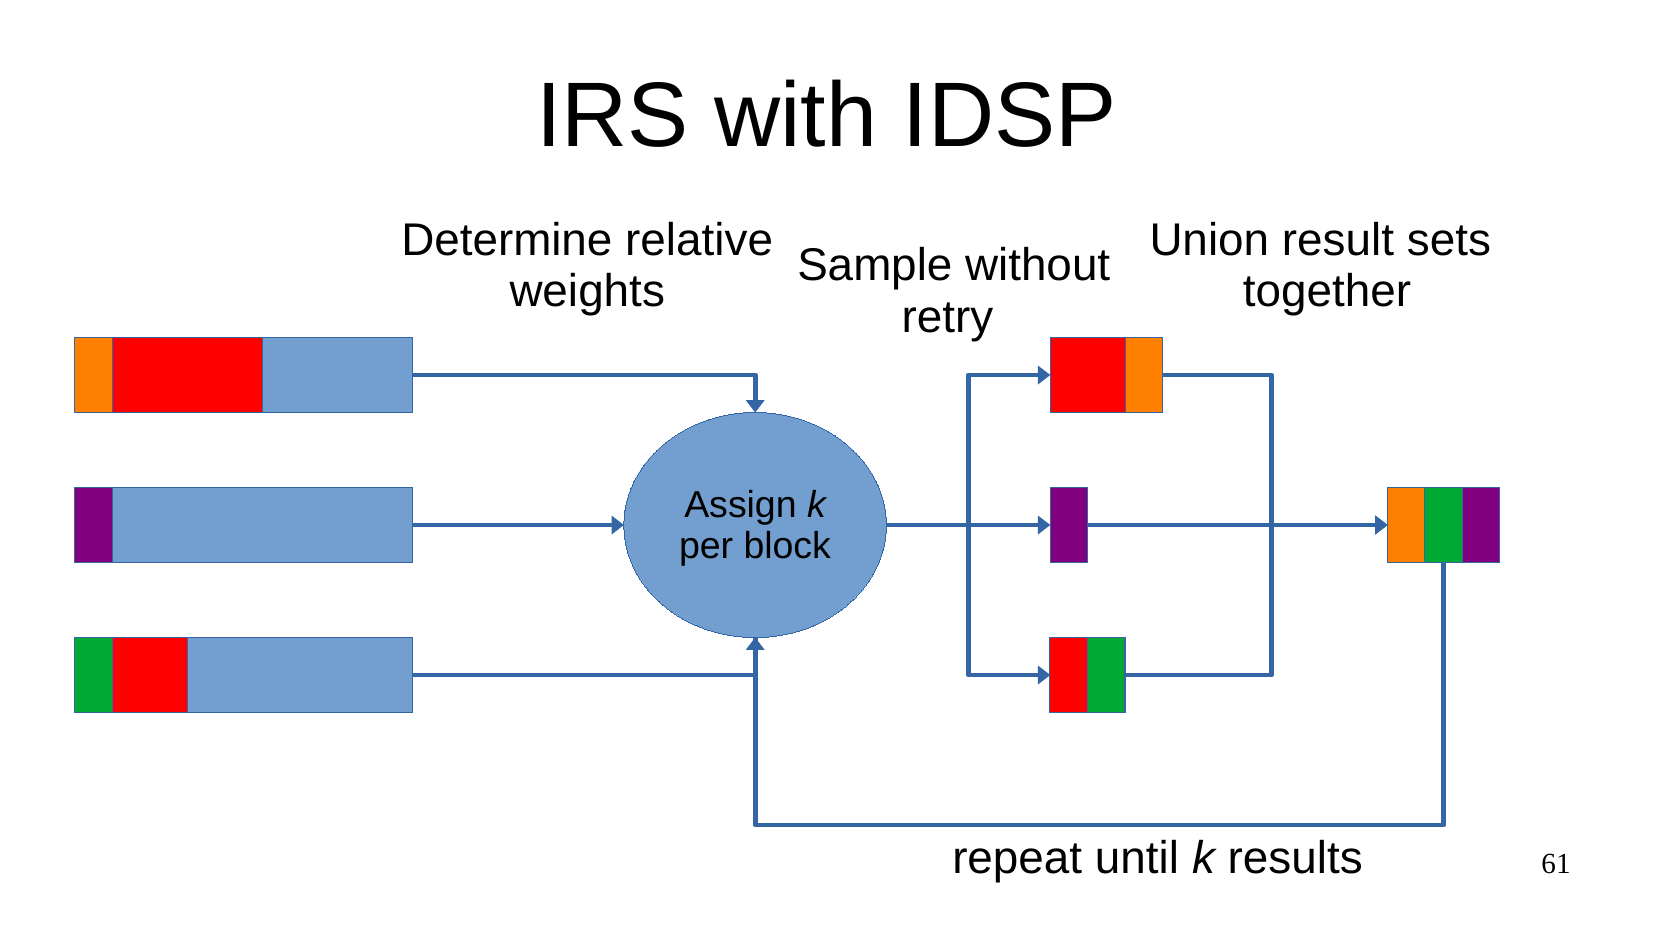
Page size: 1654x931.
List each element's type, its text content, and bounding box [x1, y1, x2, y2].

text_box [1050, 337, 1163, 413]
text_box [74, 637, 413, 713]
text_box Sample without retry [782, 231, 1126, 350]
text_box [1387, 487, 1500, 563]
text_box [74, 337, 413, 413]
text_box repeat until k results [937, 825, 1377, 892]
title IRS with IDSP [82, 37, 1571, 193]
text_box [1049, 637, 1126, 713]
text_box Assign k per block [623, 412, 887, 638]
text_box Union result sets together [1134, 206, 1519, 324]
text_box [1050, 487, 1088, 563]
text_box [74, 487, 413, 563]
text_box Determine relative weights [386, 206, 788, 324]
